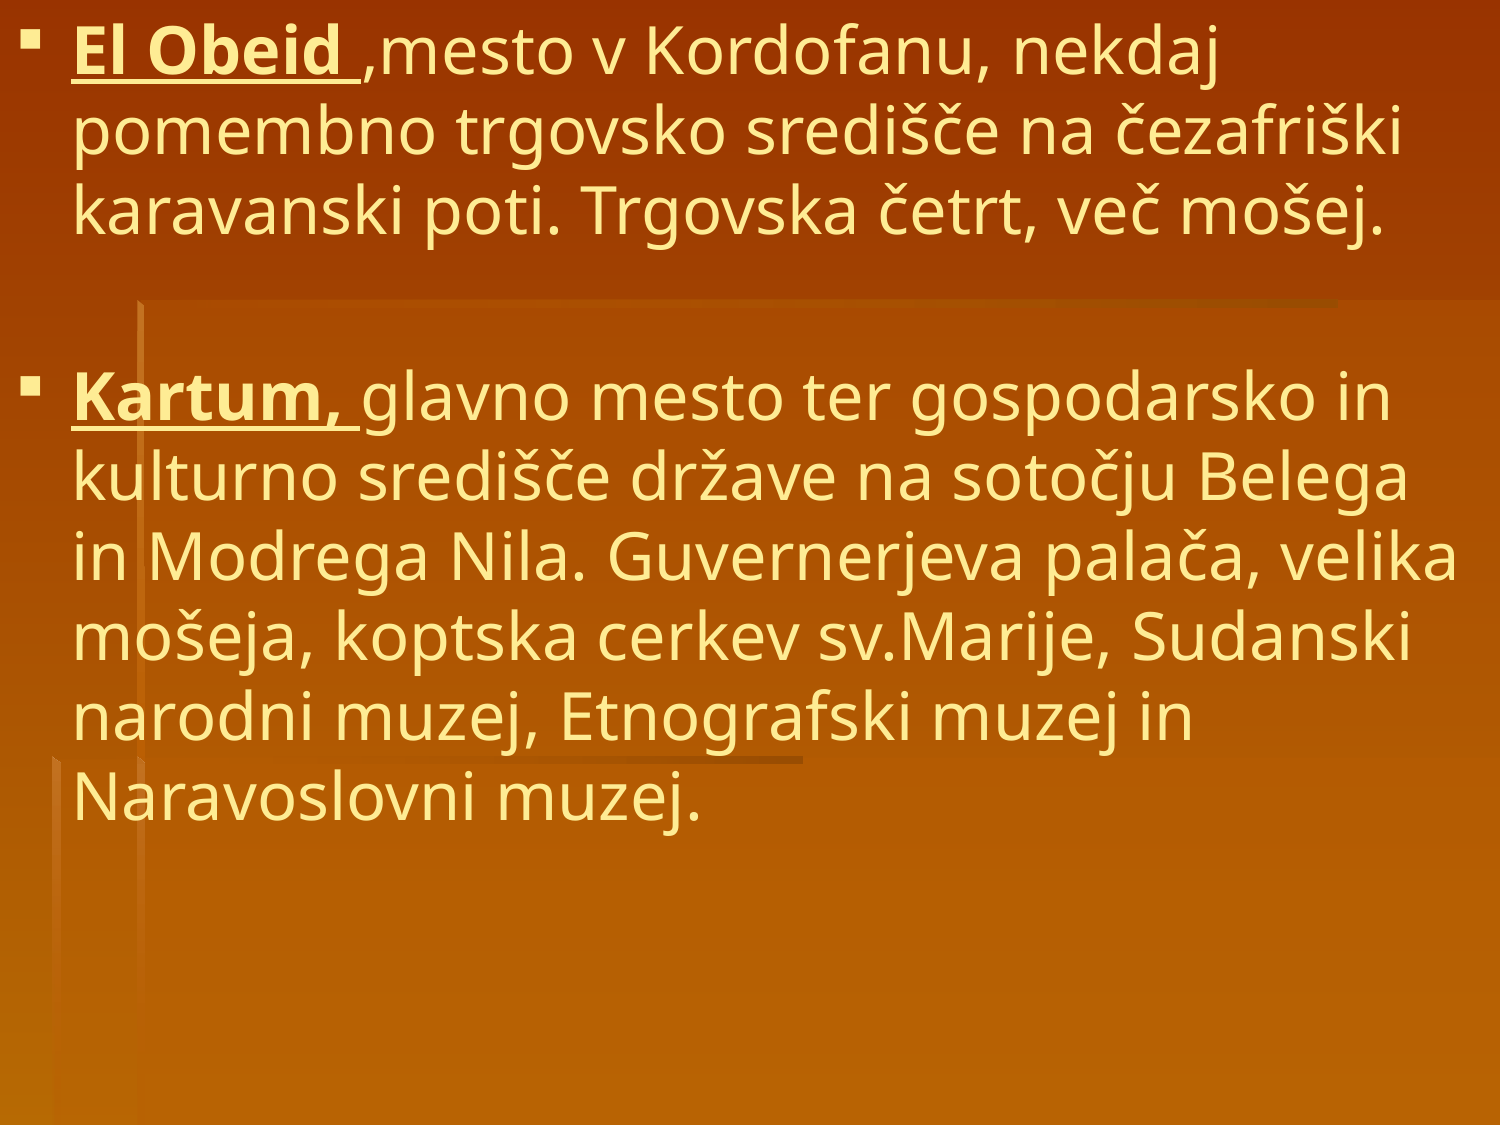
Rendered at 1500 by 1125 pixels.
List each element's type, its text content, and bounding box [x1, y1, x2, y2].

list El Obeid ,mesto v Kordofanu, nekdaj pomembno trgovsko središče na čezafriški karavanski poti. Trgovska četrt, več mošej. Kartum, glavno mesto ter gospodarsko in kulturno središče države na sotočju Belega in Modrega Nila. Guvernerjeva palača, velika mošeja, koptska cerkev sv.Marije, Sudanski narodni muzej, Etnografski muzej in Naravoslovni muzej. [0, 0, 1500, 1125]
